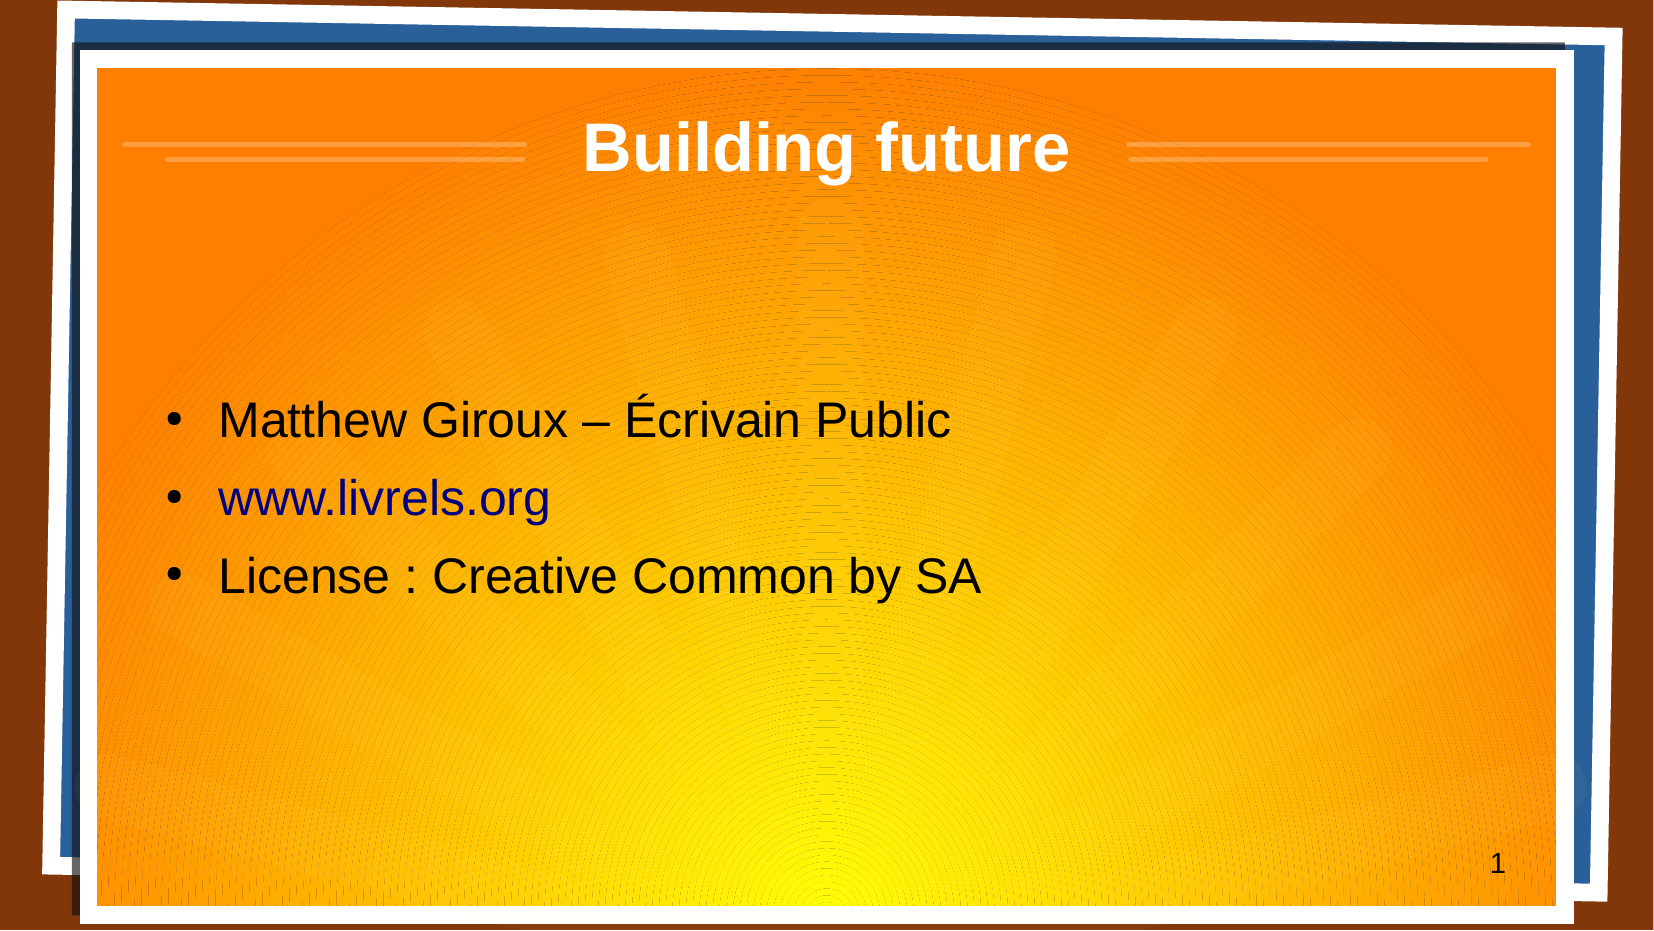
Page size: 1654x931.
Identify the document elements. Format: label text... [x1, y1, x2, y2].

list Matthew Giroux – Écrivain Public www.livrels.org License : Creative Common by SA [147, 236, 1506, 827]
title Building future [531, 70, 1123, 225]
